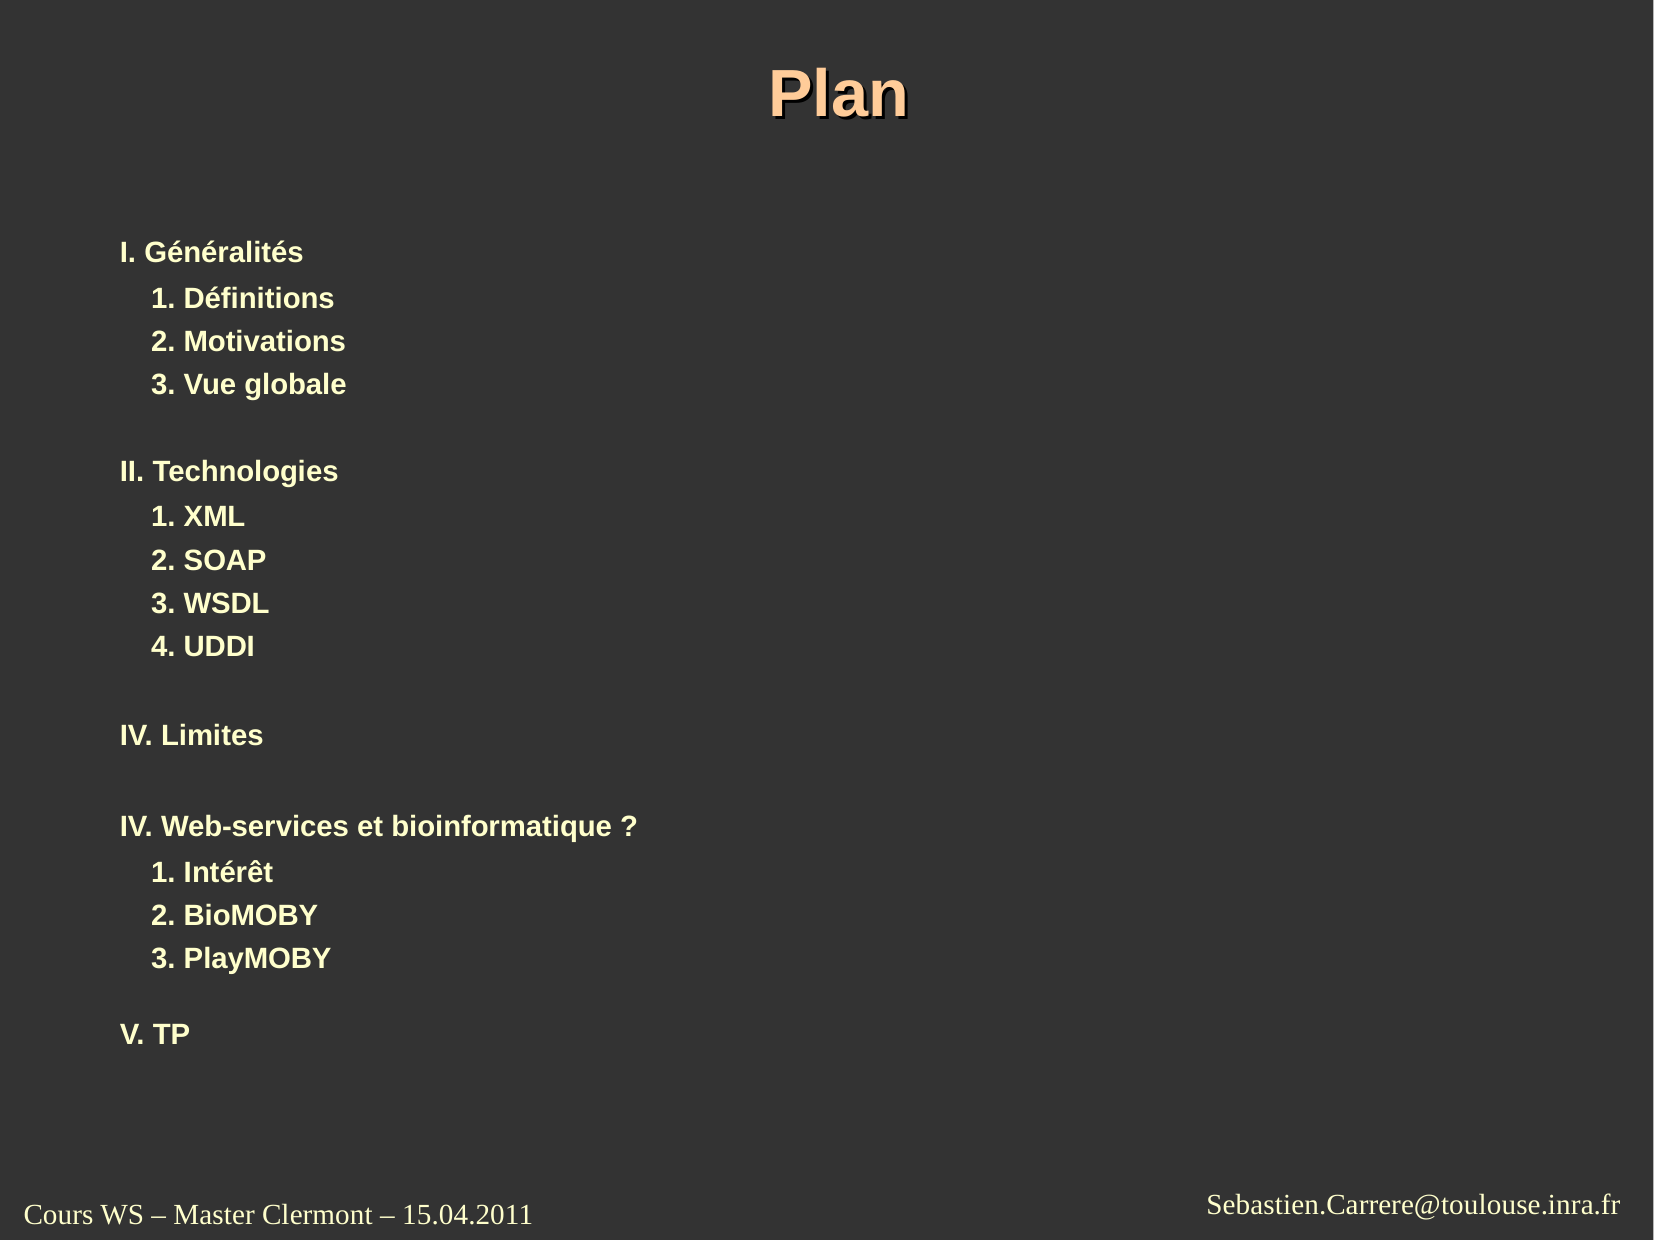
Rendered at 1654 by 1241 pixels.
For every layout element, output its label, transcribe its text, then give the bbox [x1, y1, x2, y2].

title Plan [82, 29, 1595, 158]
list I. Généralités 1. Définitions 2. Motivations 3. Vue globale II. Technologies 1. XML 2. SOAP 3. WSDL 4. UDDI IV. Limites IV. Web-services et bioinformatique ? 1. Intérêt 2. BioMOBY 3. PlayMOBY V. TP [88, 236, 1577, 1055]
